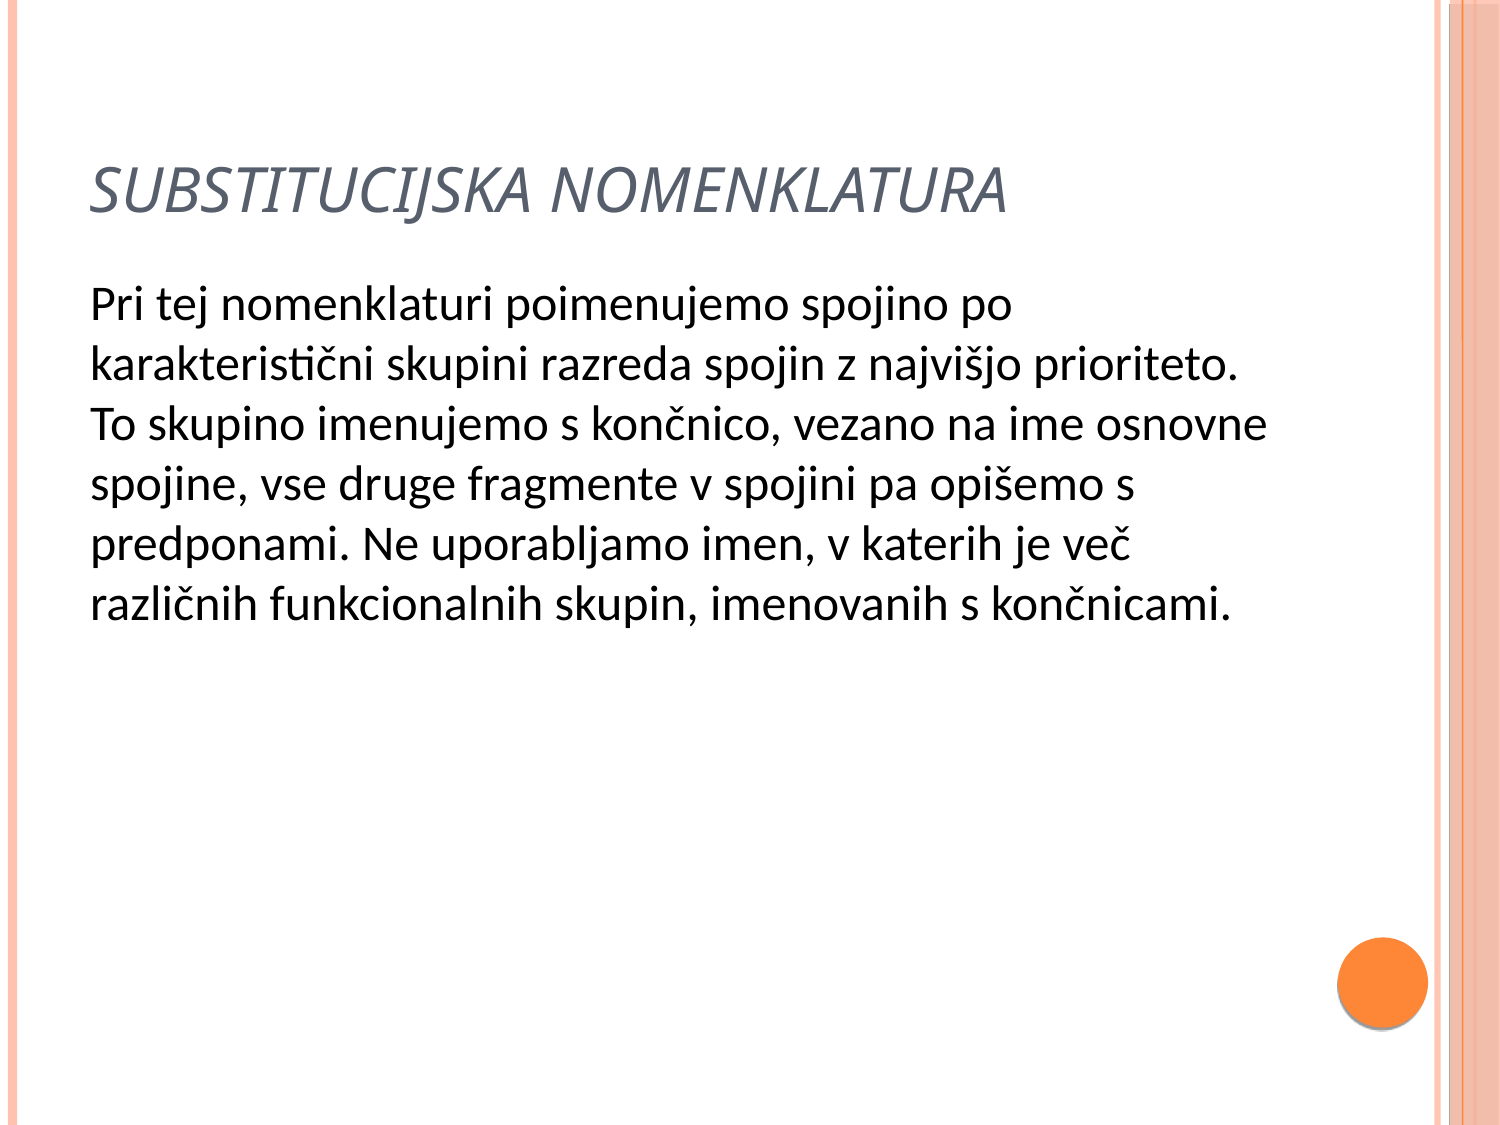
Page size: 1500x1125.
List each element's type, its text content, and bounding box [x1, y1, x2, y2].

title Substitucijska nomenklatura [75, 45, 1300, 233]
list Pri tej nomenklaturi poimenujemo spojino po karakteristični skupini razreda spojin z najvišjo prioriteto. To skupino imenujemo s končnico, vezano na ime osnovne spojine, vse druge fragmente v spojini pa opišemo s predponami. Ne uporabljamo imen, v katerih je več različnih funkcionalnih skupin, imenovanih s končnicami. [75, 262, 1300, 1062]
